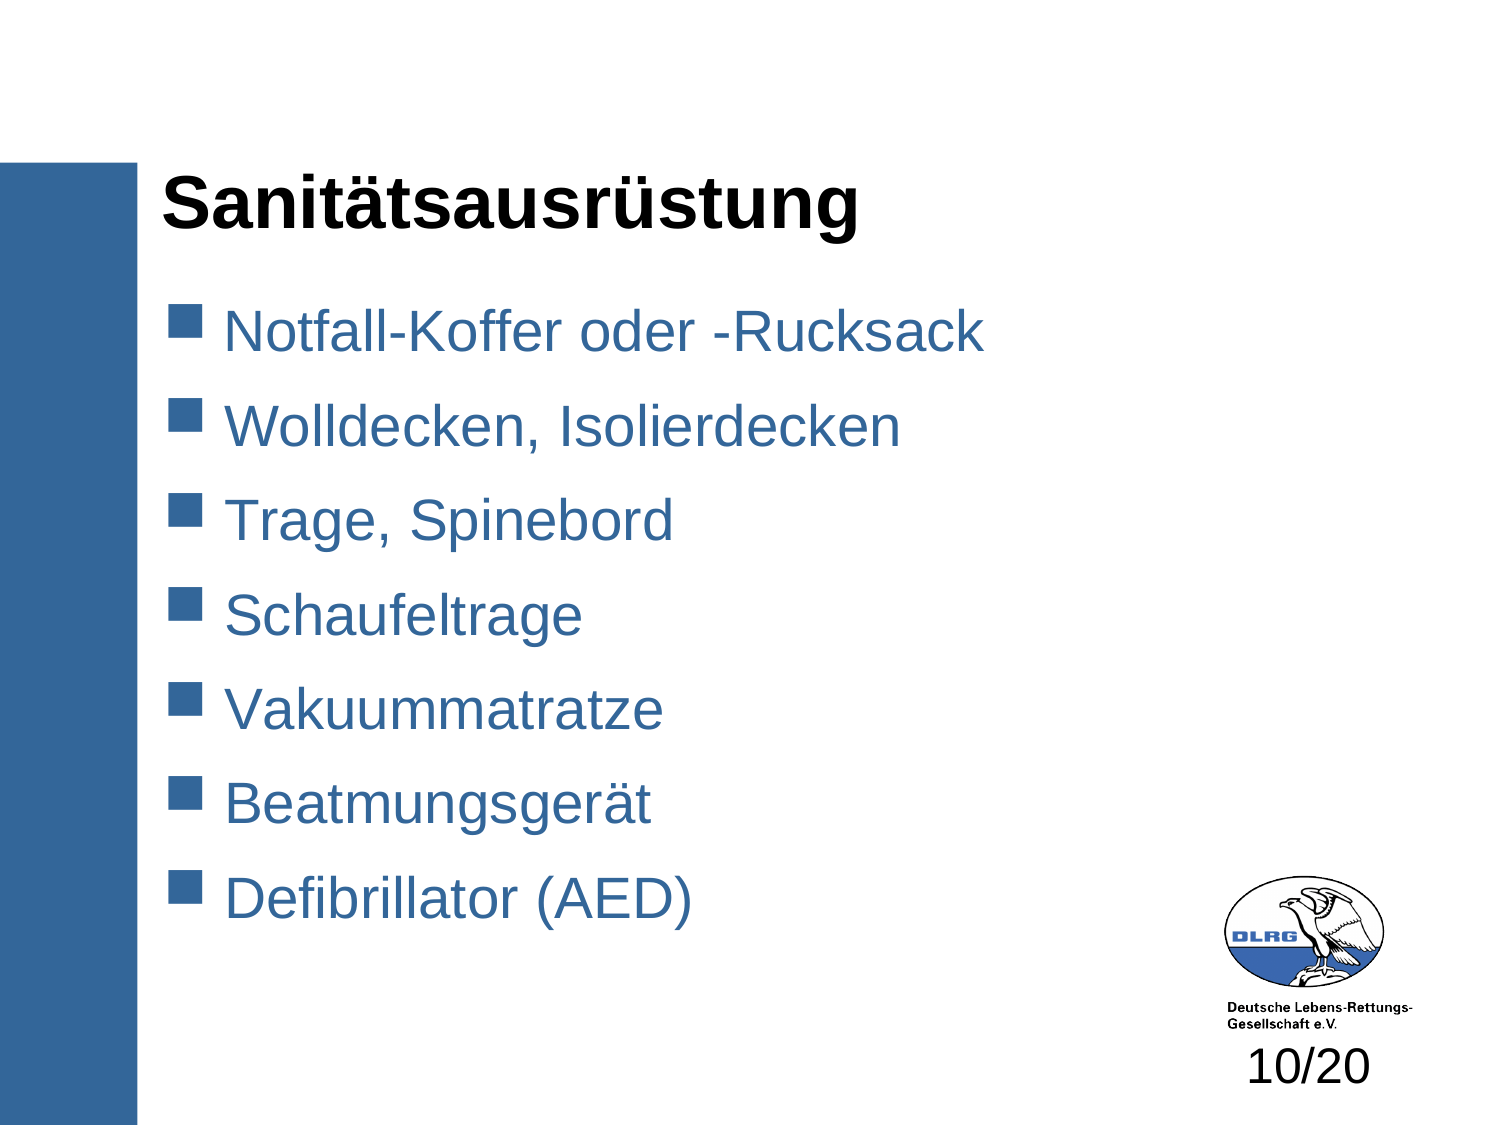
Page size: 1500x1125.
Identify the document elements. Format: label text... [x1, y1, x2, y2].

text_box <Nummer>/20 [1231, 1026, 1500, 1102]
text_box Notfall-Koffer oder -Rucksack Wolldecken, Isolierdecken Trage, Spinebord‏ Schaufeltrage Vakuummatratze Beatmungsgerät Defibrillator (AED)‏ [148, 261, 1420, 1050]
text_box Sanitätsausrüstung [146, 138, 1440, 259]
